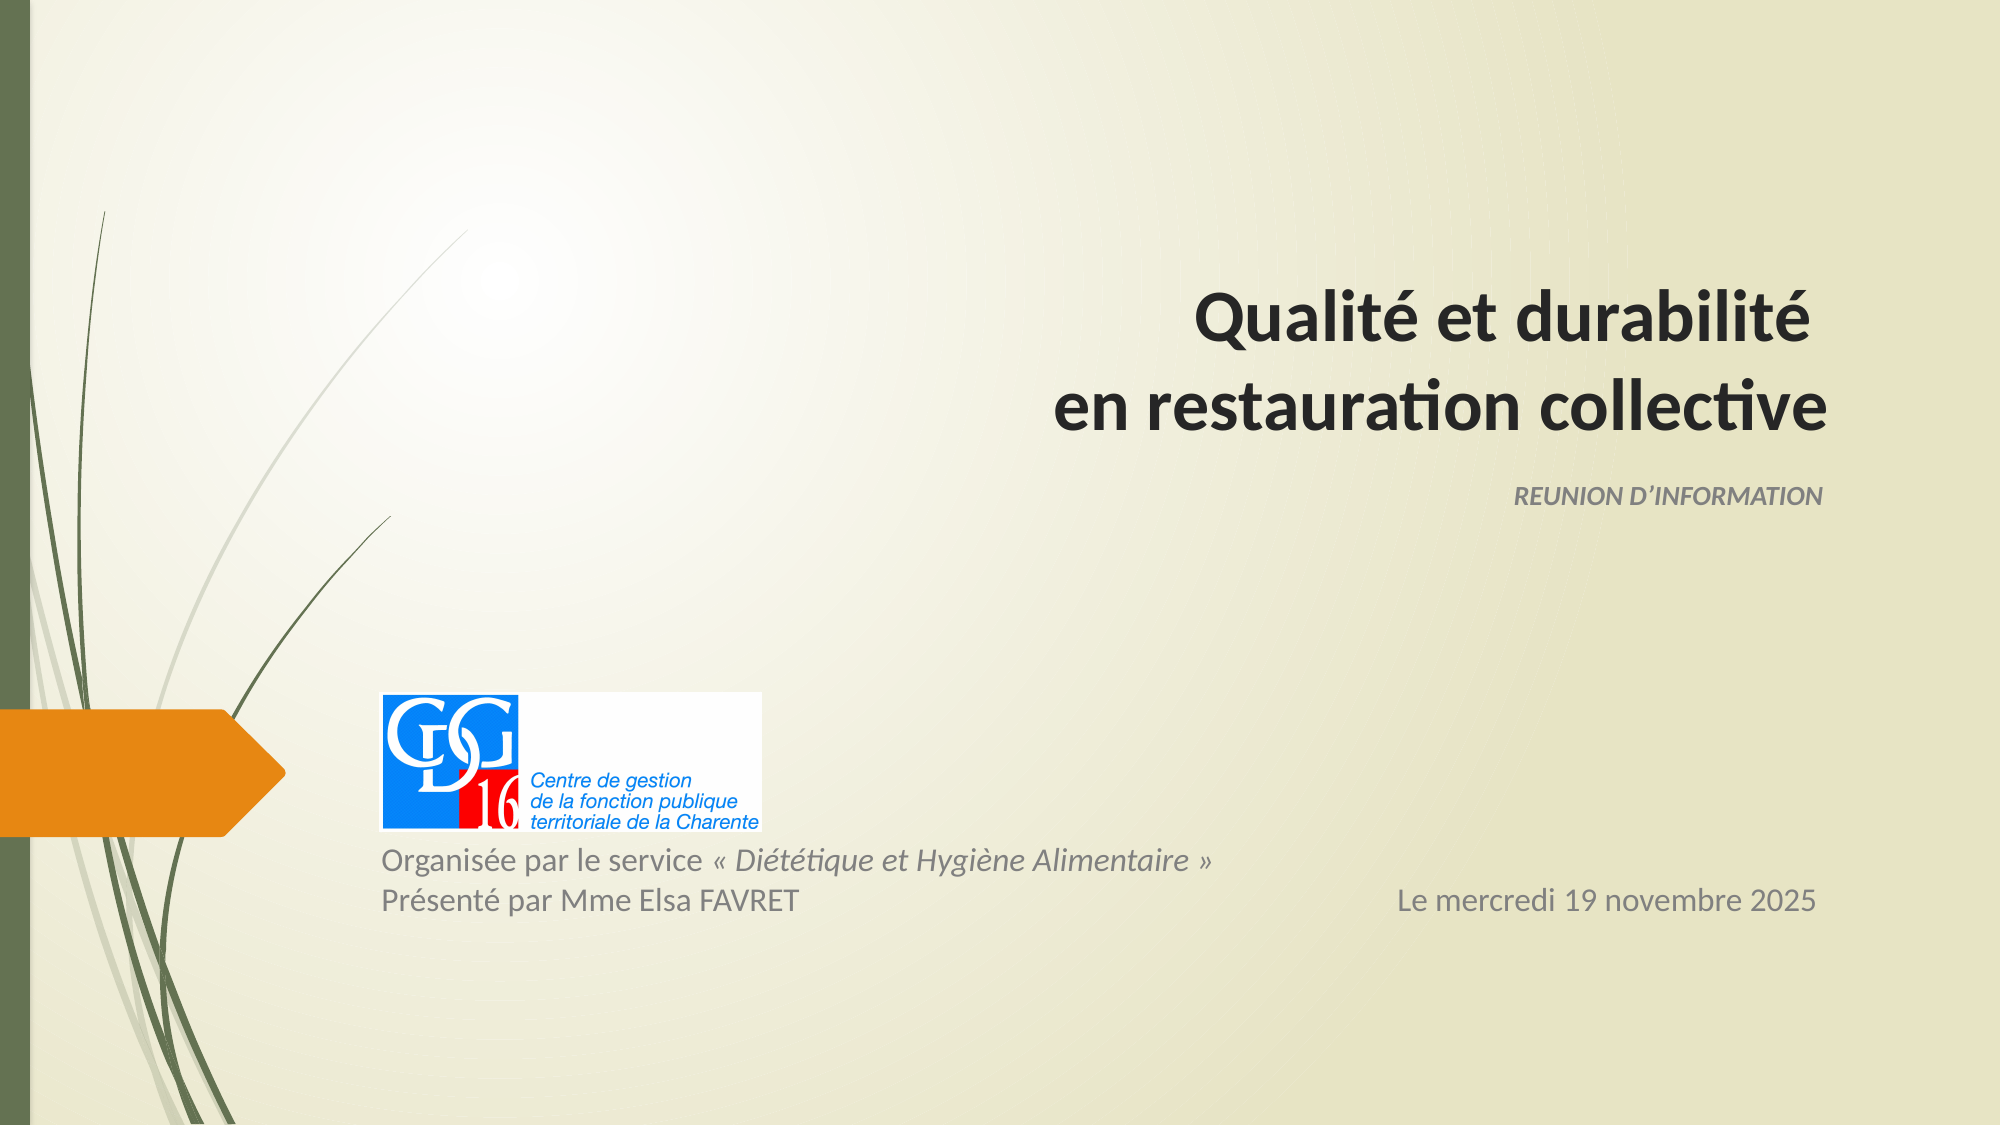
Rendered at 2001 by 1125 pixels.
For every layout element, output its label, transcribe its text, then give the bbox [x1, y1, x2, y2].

picture [379, 692, 762, 832]
title Qualité et durabilité en restauration collective REUNION D’INFORMATION [382, 257, 1845, 519]
text_box Organisée par le service « Diététique et Hygiène Alimentaire » Présenté par Mme Elsa FAVRET Le mercredi 19 novembre 2025 [366, 831, 1845, 961]
